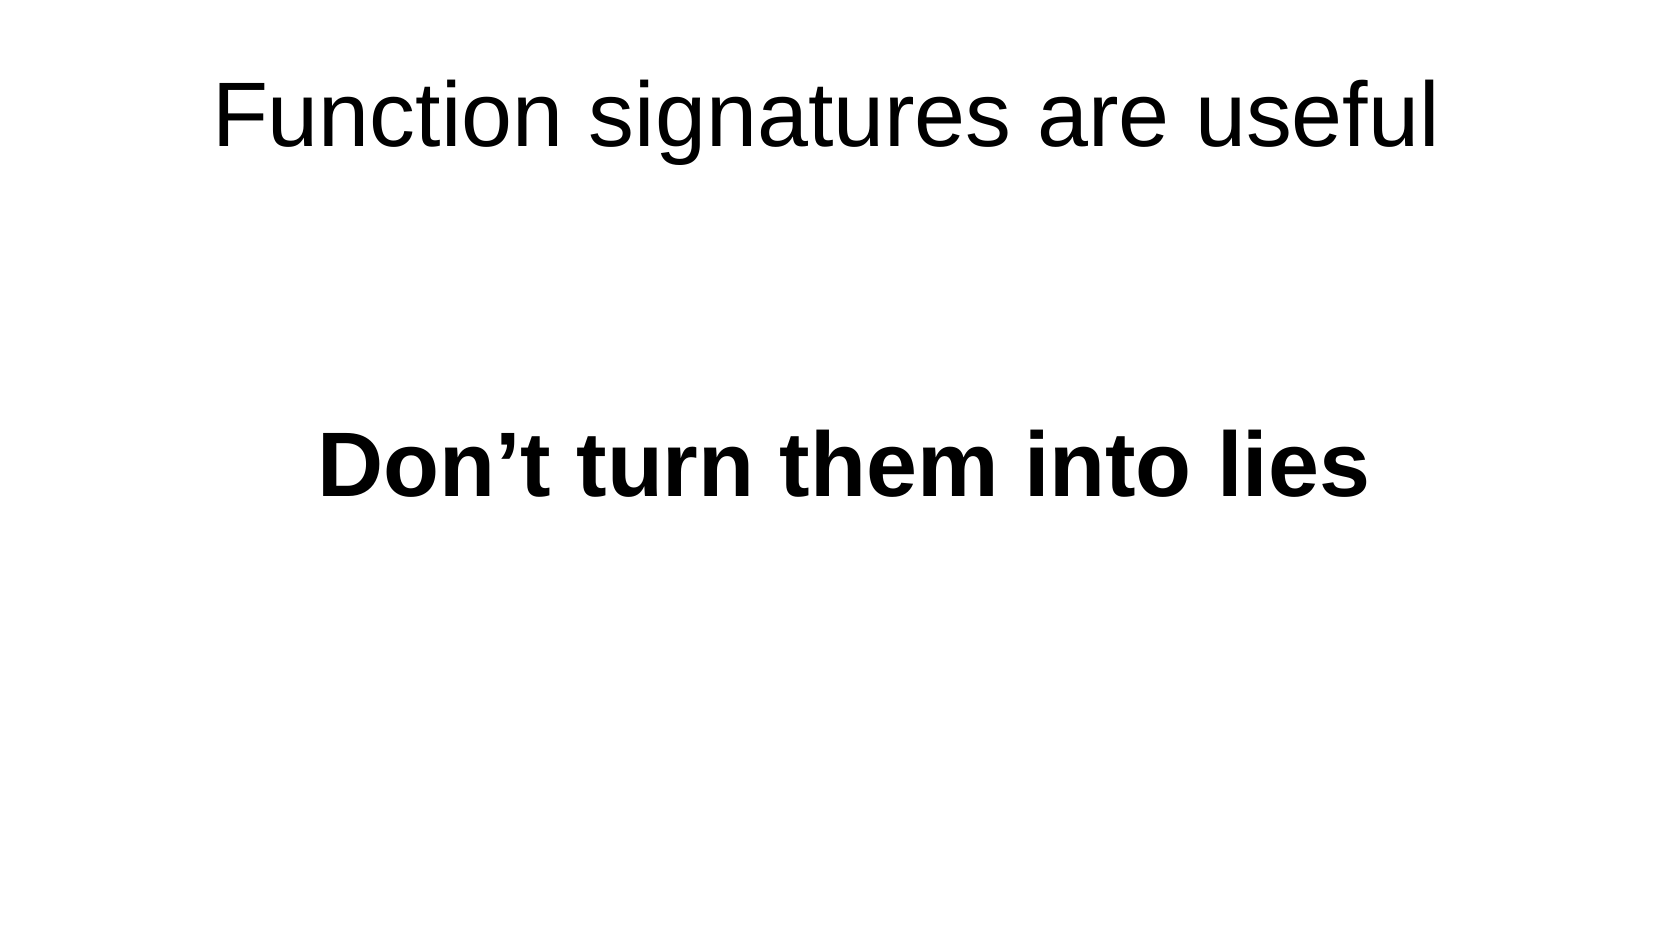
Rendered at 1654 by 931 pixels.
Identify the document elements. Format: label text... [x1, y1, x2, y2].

title Function signatures are useful [82, 37, 1571, 193]
list Don’t turn them into lies [147, 413, 1542, 758]
